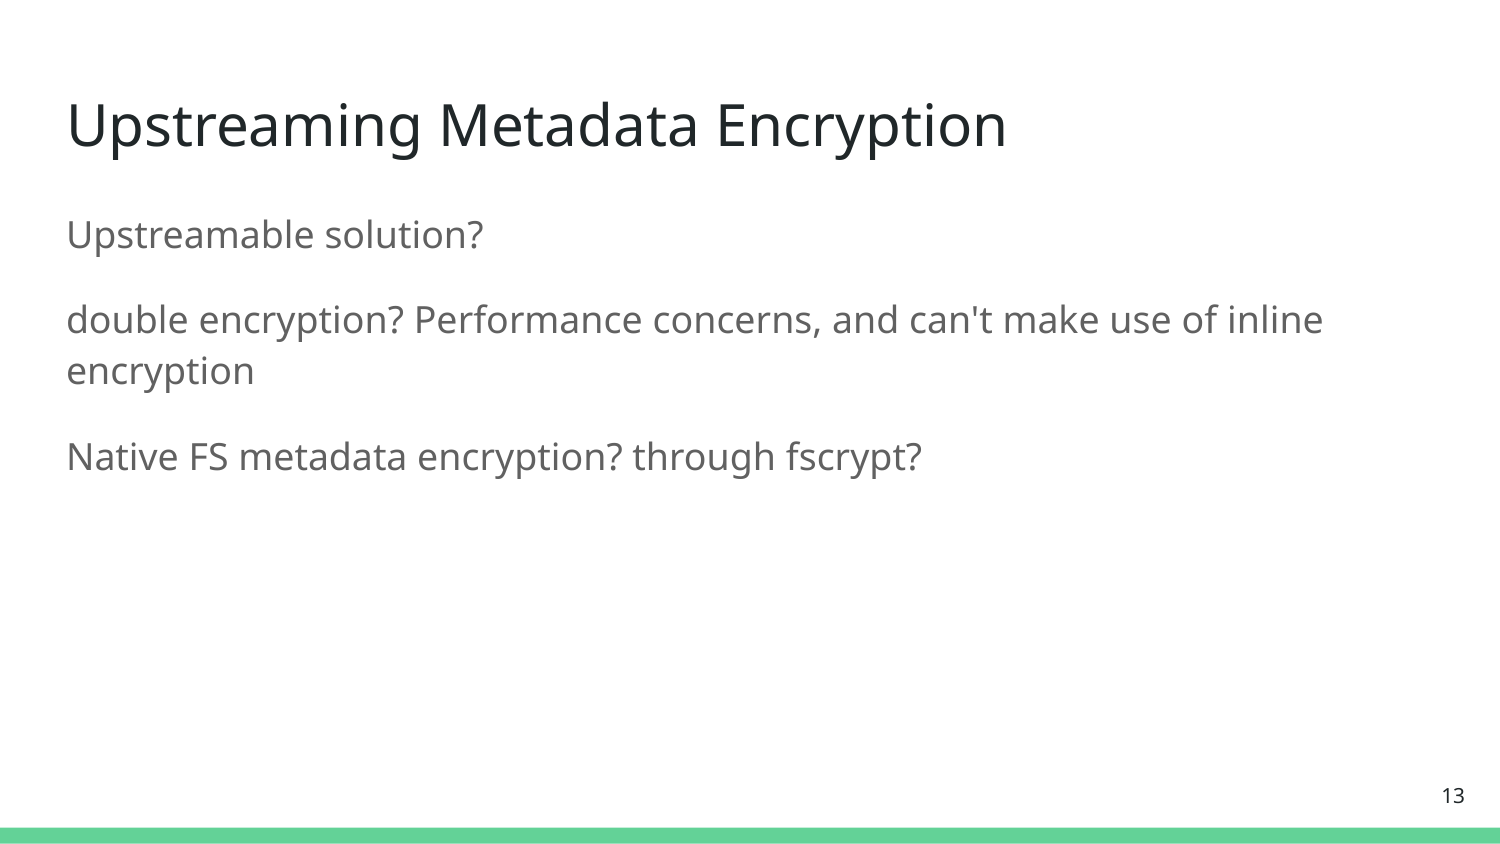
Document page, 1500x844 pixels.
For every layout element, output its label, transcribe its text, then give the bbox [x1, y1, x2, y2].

list Upstreamable solution? double encryption? Performance concerns, and can't make use of inline encryption Native FS metadata encryption? through fscrypt? [51, 189, 1449, 750]
slide_number <number> [1389, 764, 1480, 830]
title Upstreaming Metadata Encryption [51, 72, 1449, 167]
